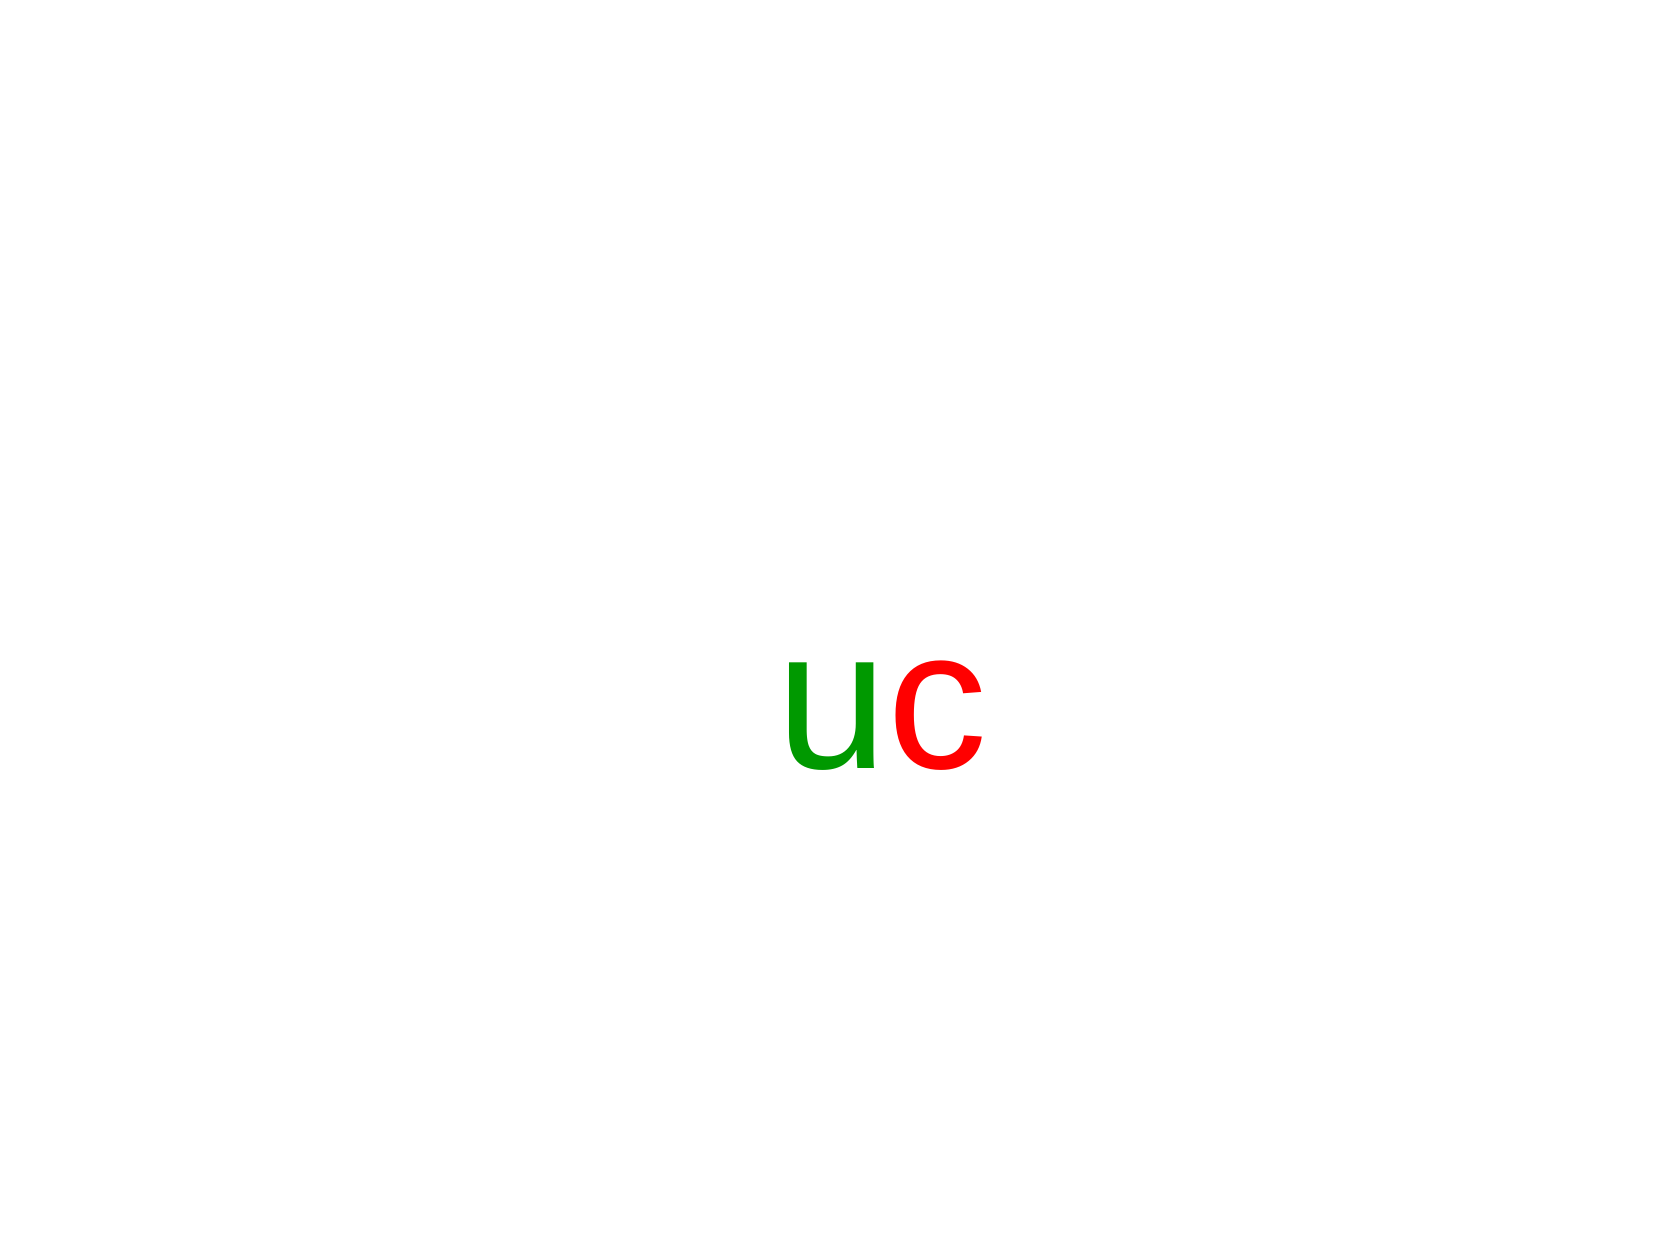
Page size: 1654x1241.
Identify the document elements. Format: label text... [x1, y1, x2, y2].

subtitle uc [82, 290, 1571, 1109]
